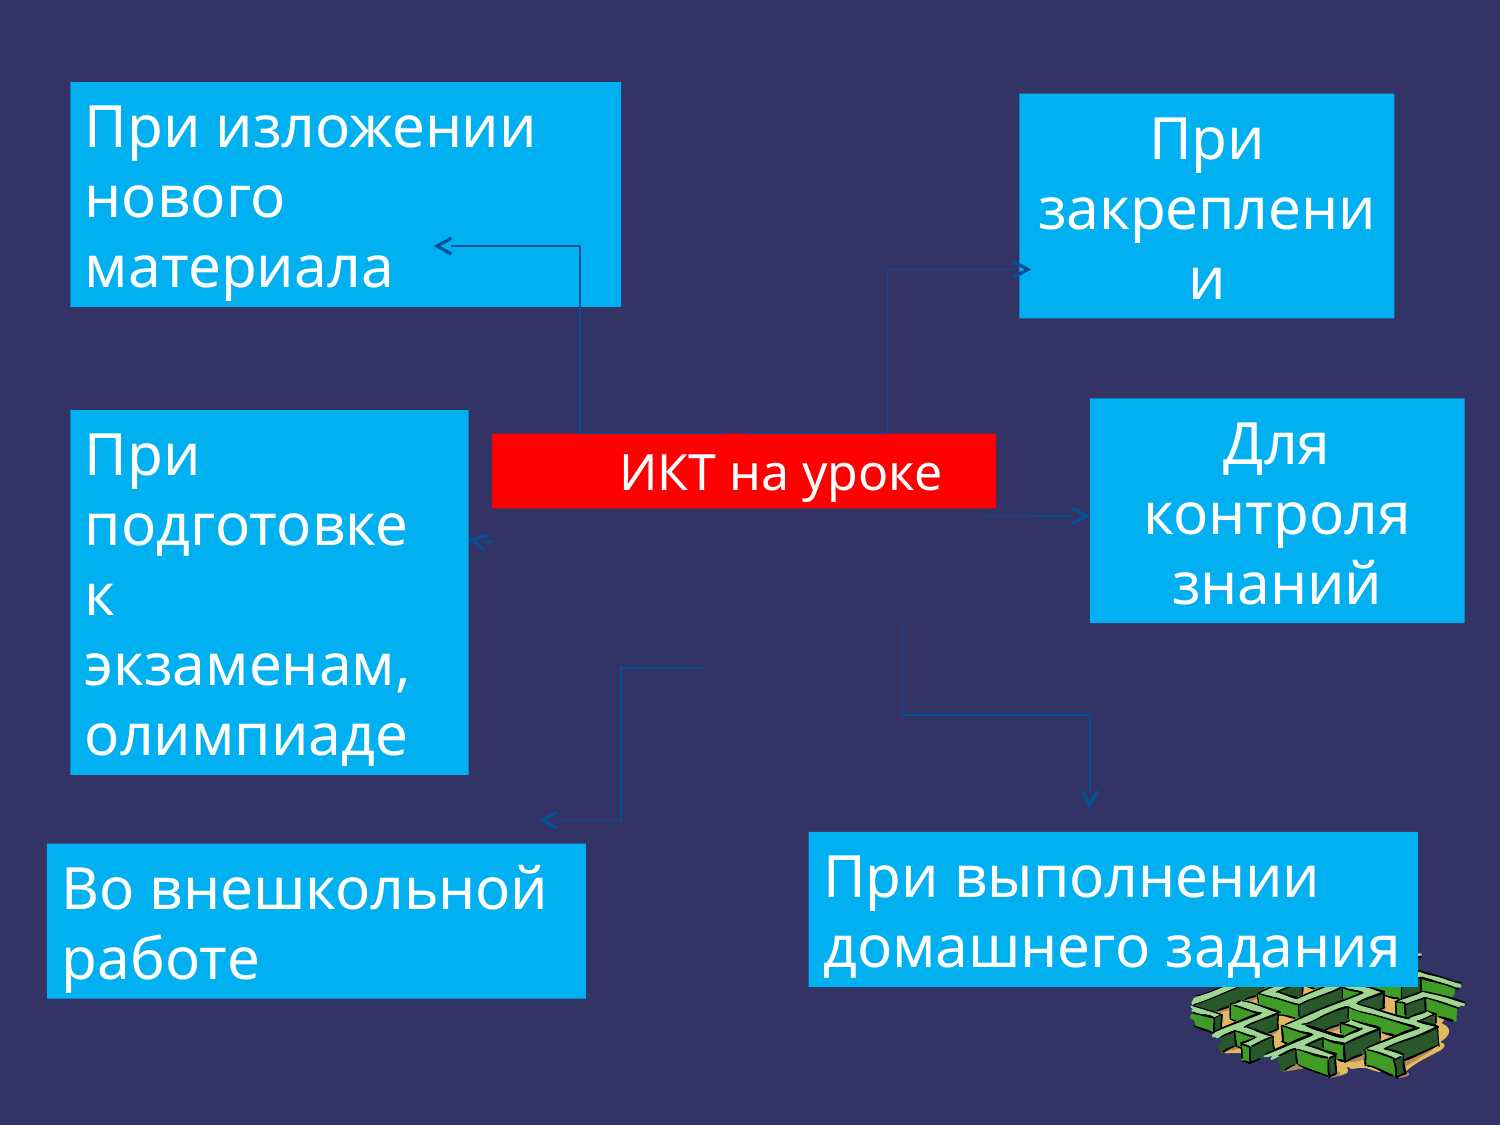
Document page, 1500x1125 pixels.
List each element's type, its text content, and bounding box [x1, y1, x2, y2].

text_box При выполнении домашнего задания [808, 831, 1418, 987]
text_box При изложении нового материала [70, 82, 622, 307]
text_box ИКТ на уроке [492, 433, 997, 509]
text_box При закреплении [1019, 93, 1395, 319]
text_box Для контроля знаний [1089, 398, 1465, 624]
text_box При подготовке к экзаменам, олимпиаде [70, 410, 469, 775]
text_box Во внешкольной работе [46, 843, 586, 999]
